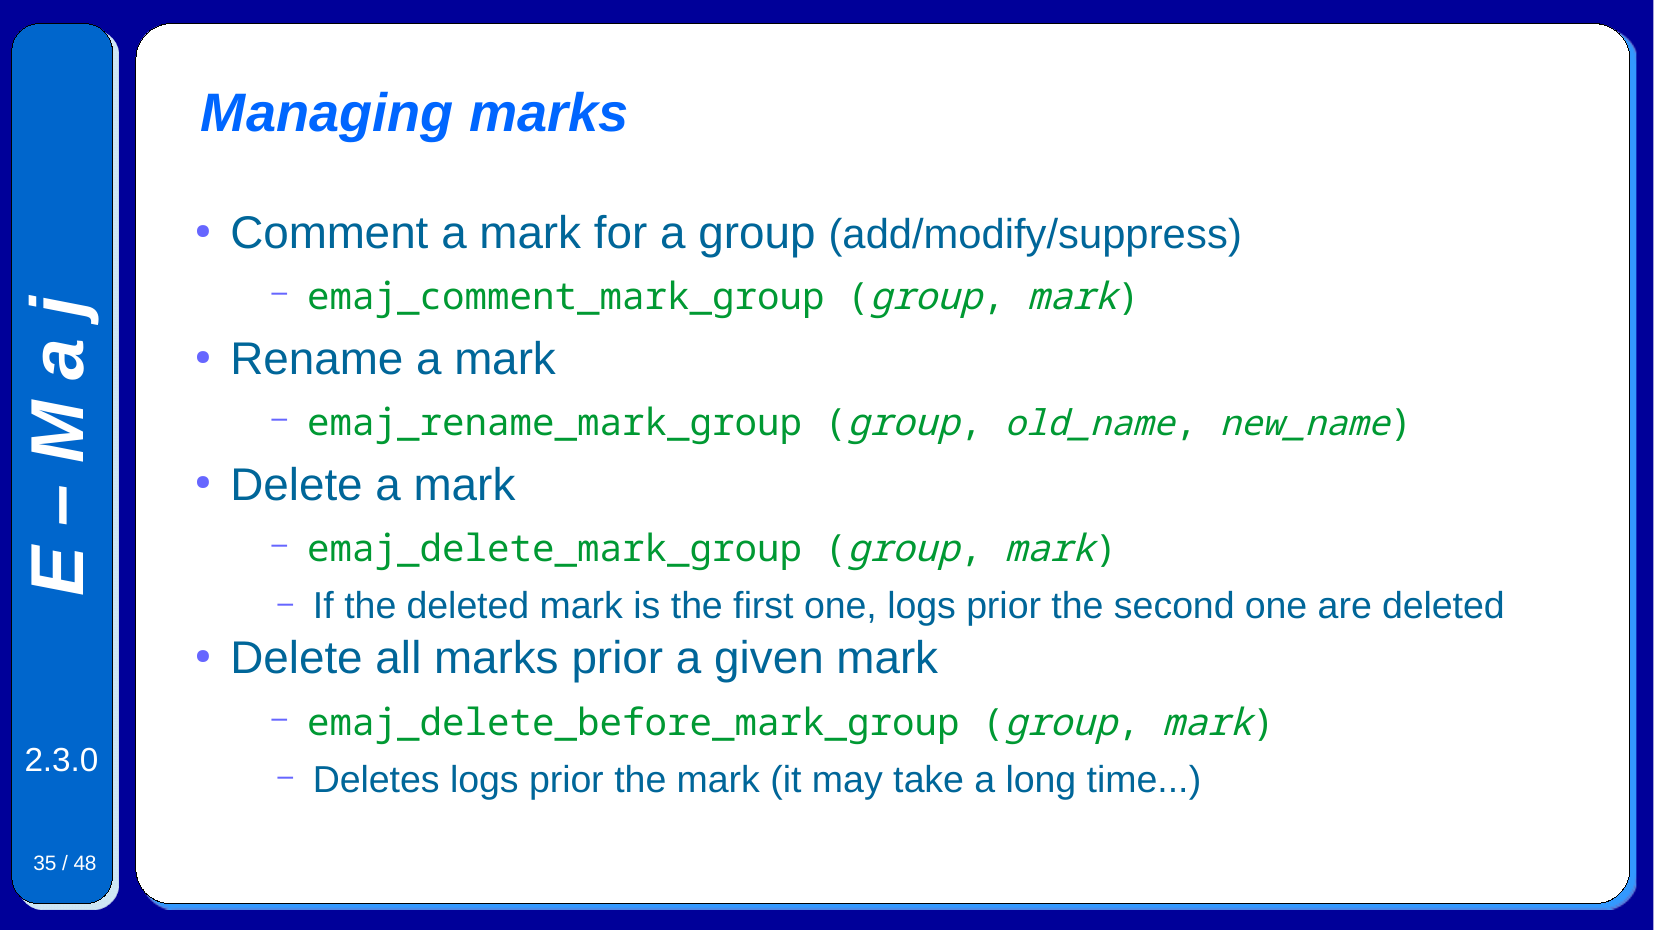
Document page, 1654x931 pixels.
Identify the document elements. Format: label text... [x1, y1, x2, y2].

title Managing marks [200, 34, 1575, 191]
list Comment a mark for a group (add/modify/suppress) emaj_comment_mark_group (group, mark) Rename a mark emaj_rename_mark_group (group, old_name, new_name) Delete a mark emaj_delete_mark_group (group, mark) If the deleted mark is the first one, logs prior the second one are deleted Delete all marks prior a given mark emaj_delete_before_mark_group (group, mark) Deletes logs prior the mark (it may take a long time...) [177, 206, 1587, 827]
